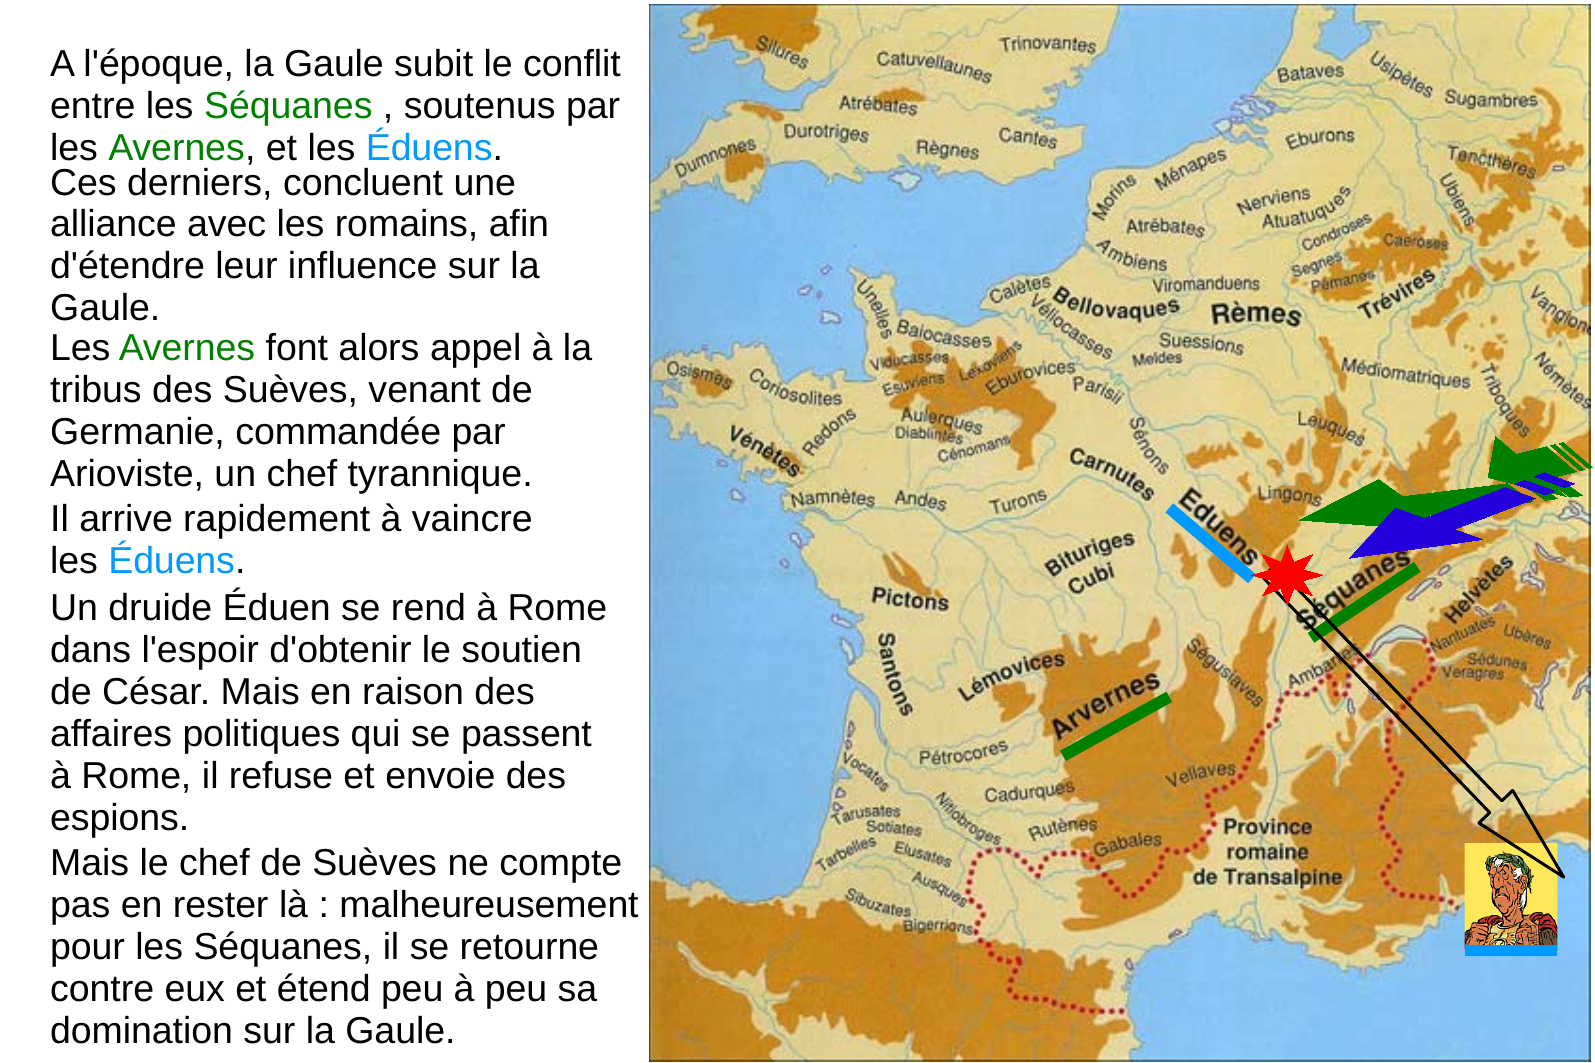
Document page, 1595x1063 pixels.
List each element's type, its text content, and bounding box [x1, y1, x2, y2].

picture [649, 4, 1591, 1062]
text_box A l'époque, la Gaule subit le conflit entre les Séquanes , soutenus par les Avernes, et les Éduens. [35, 35, 638, 153]
text_box Les Avernes font alors appel à la tribus des Suèves, venant de Germanie, commandée par Arioviste, un chef tyrannique. [35, 318, 626, 508]
text_box [1550, 444, 1585, 471]
text_box [1251, 545, 1323, 605]
text_box Il arrive rapidement à vaincre les Éduens. [35, 490, 603, 578]
text_box Mais le chef de Suèves ne compte pas en rester là : malheureusement pour les Séquanes, il se retourne contre eux et étend peu à peu sa domination sur la Gaule. [35, 834, 674, 1060]
text_box Un druide Éduen se rend à Rome dans l'espoir d'obtenir le soutien de César. Mais en raison des affaires politiques qui se passent à Rome, il refuse et envoie des espions. [35, 578, 638, 851]
text_box Ces derniers, concluent une alliance avec les romains, afin d'étendre leur influence sur la Gaule. [35, 153, 650, 349]
text_box [1299, 436, 1583, 559]
text_box [1559, 442, 1593, 469]
